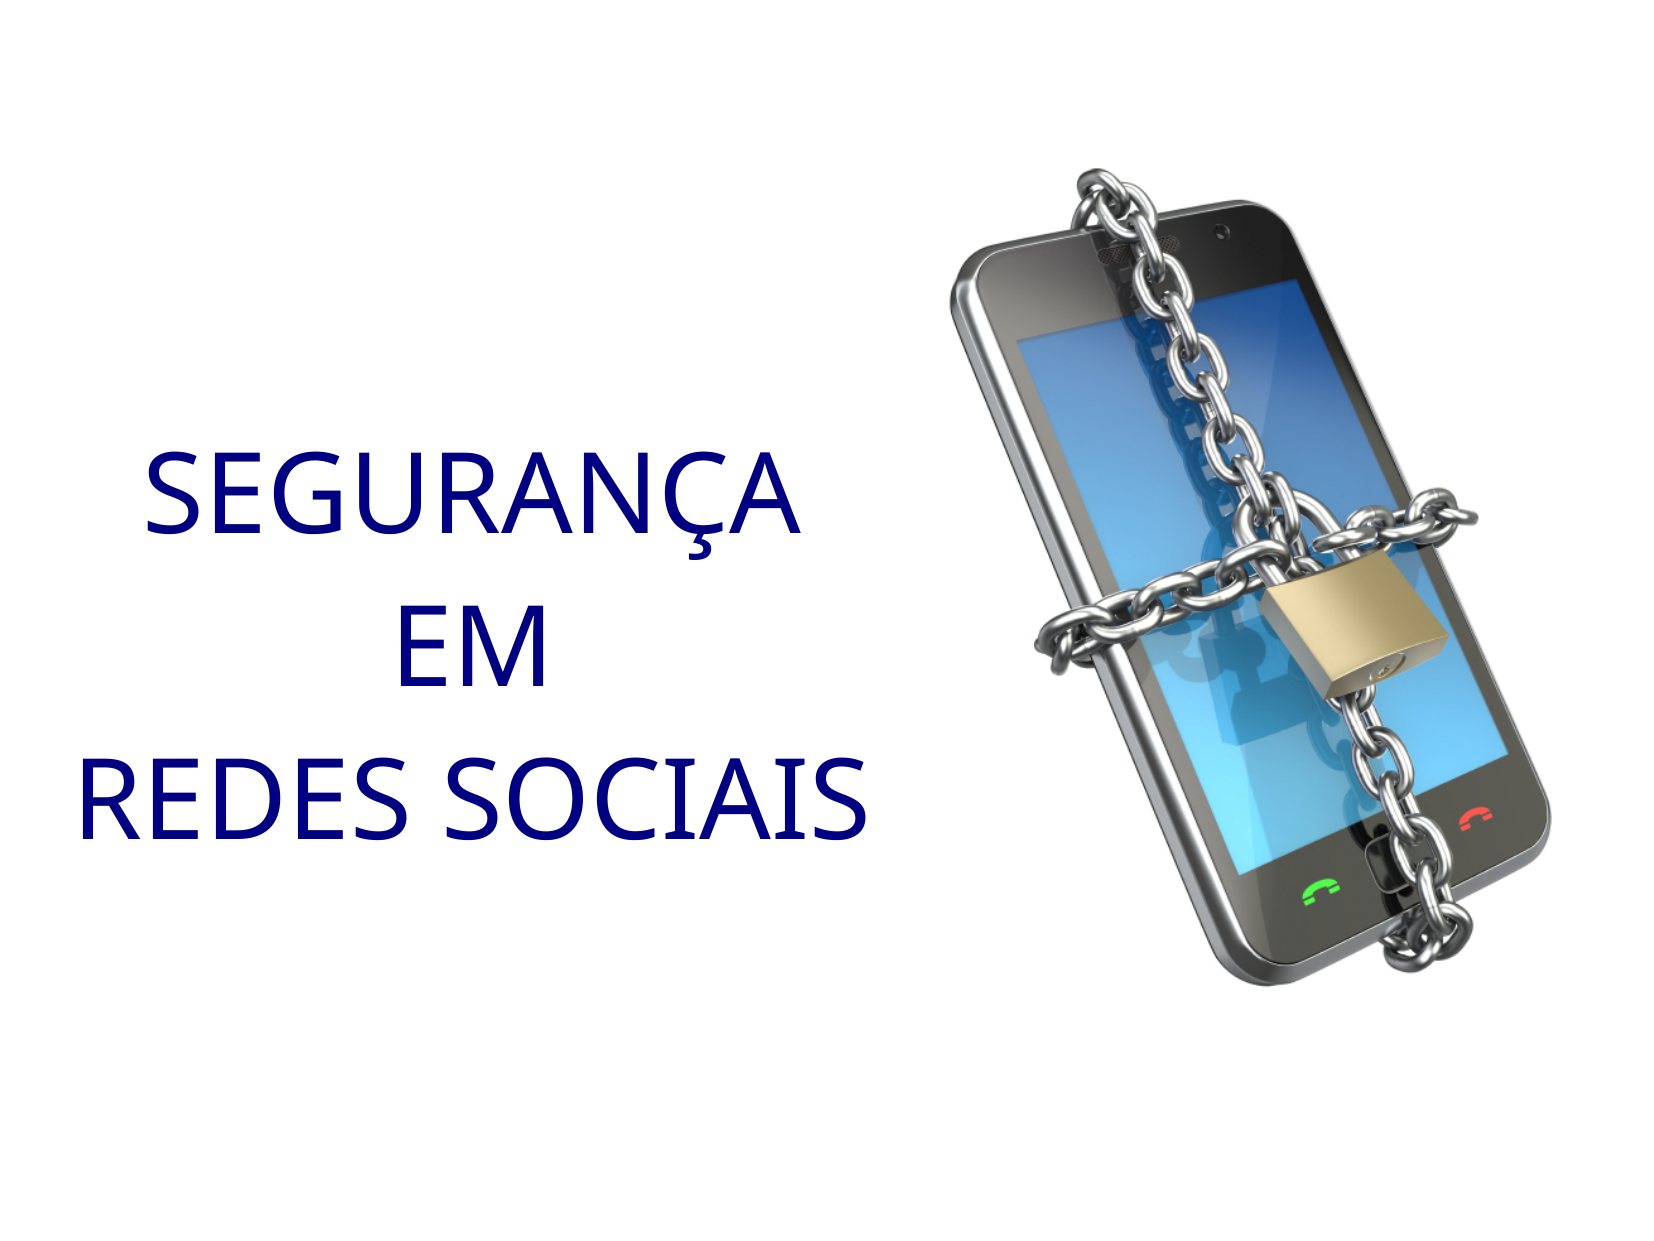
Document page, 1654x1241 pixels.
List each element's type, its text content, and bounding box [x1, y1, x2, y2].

subtitle SEGURANÇA EM REDES SOCIAIS [59, 177, 886, 1109]
picture [845, 118, 1654, 1063]
